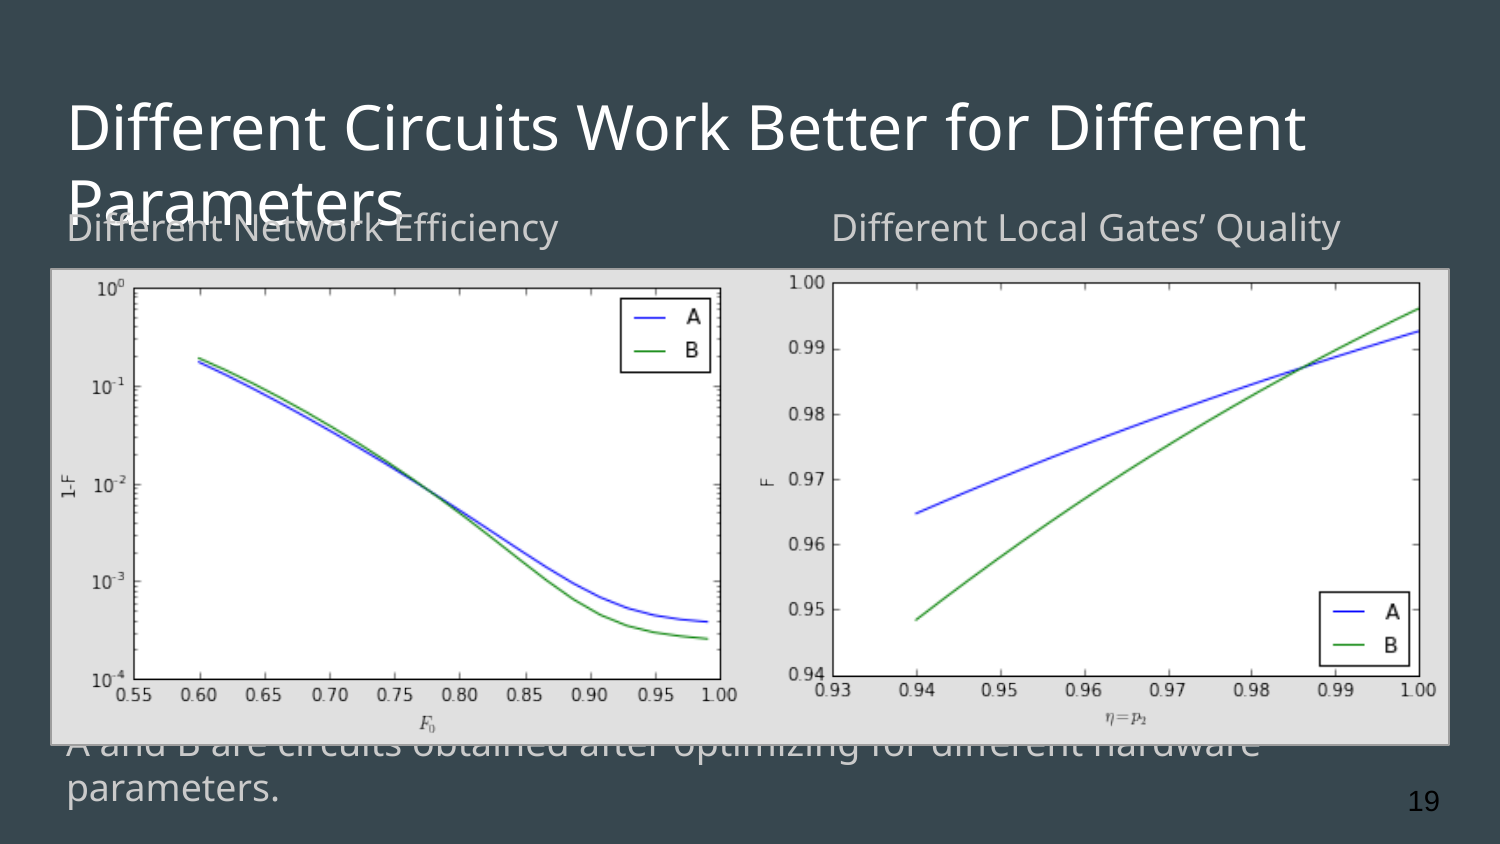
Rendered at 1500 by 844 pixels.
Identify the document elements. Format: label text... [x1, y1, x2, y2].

title Different Circuits Work Better for Different Parameters [51, 72, 1449, 167]
picture [51, 263, 1449, 751]
slide_number <number> [1392, 767, 1483, 833]
text_box [750, 741, 1449, 746]
list Different Network Efficiency Different Local Gates’ Quality A and B are circuits obtained after optimizing for different hardware parameters. [51, 189, 1449, 263]
